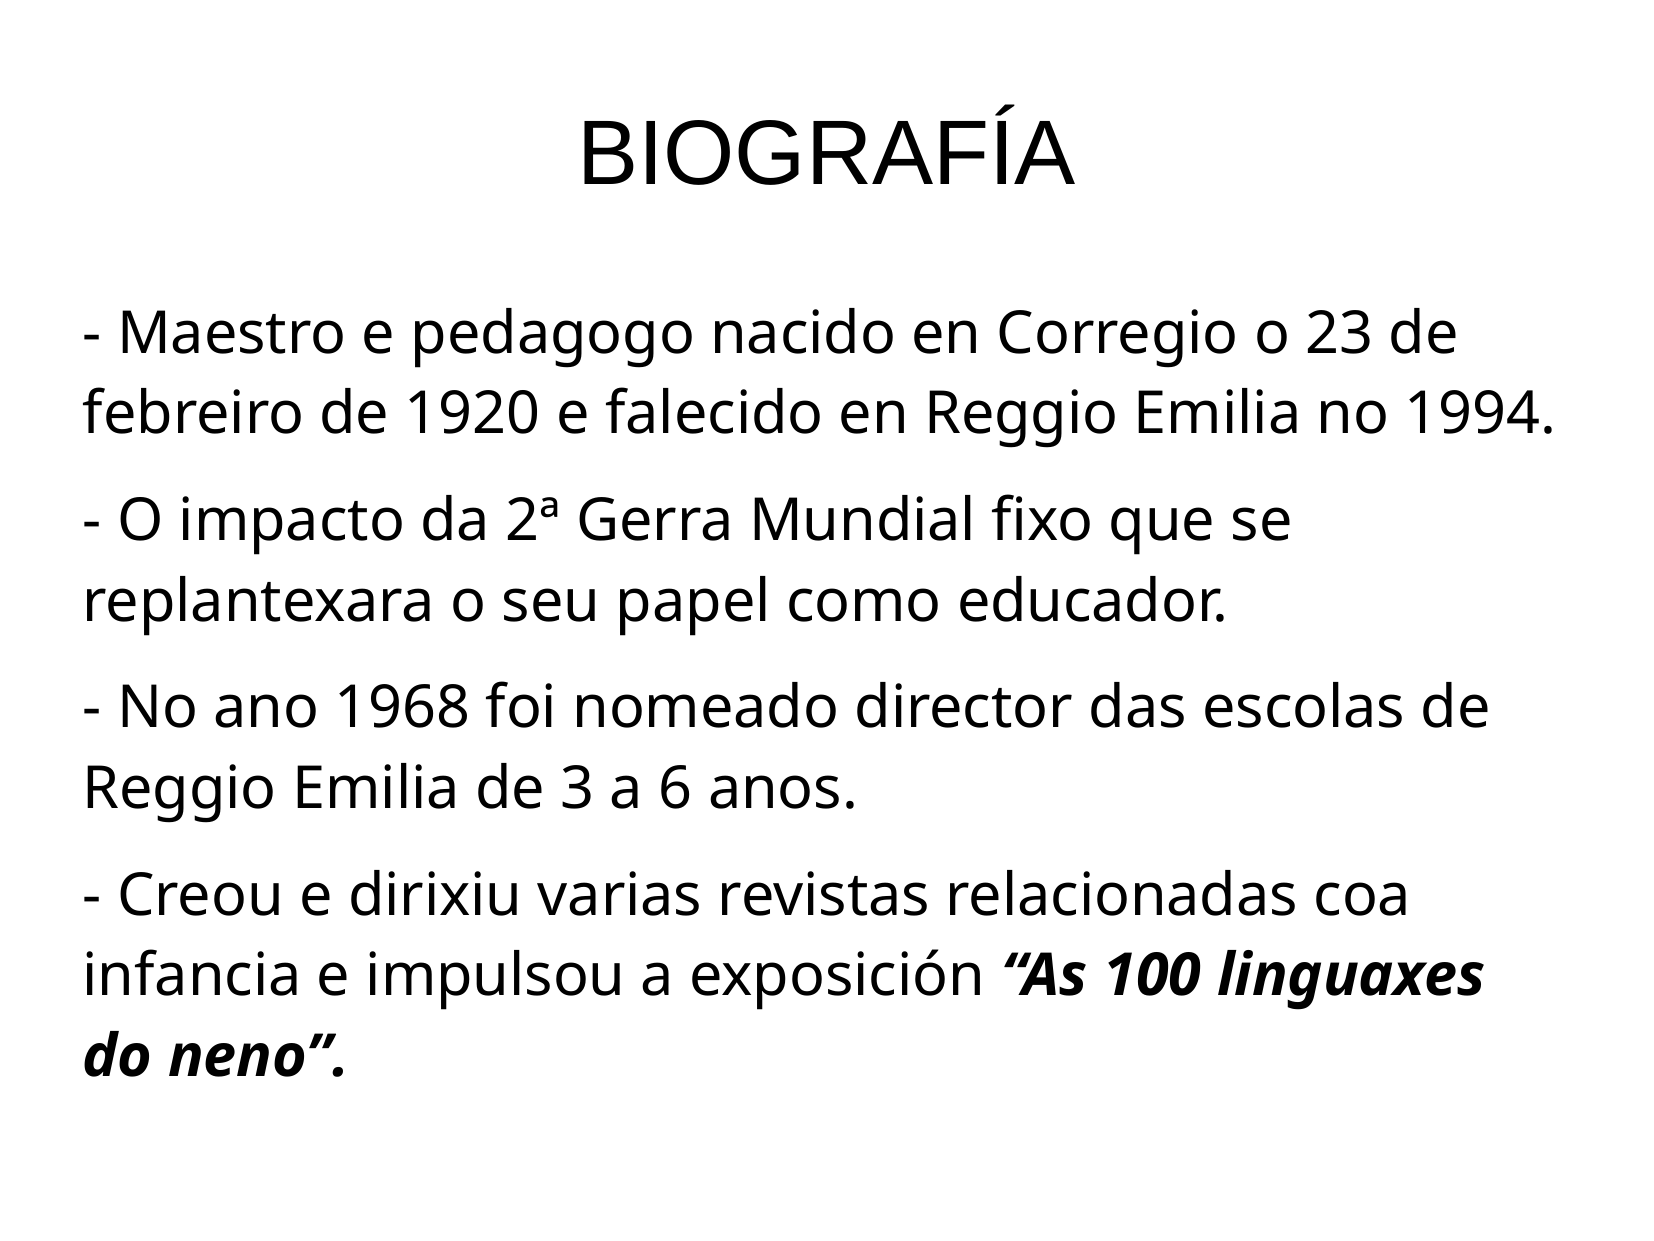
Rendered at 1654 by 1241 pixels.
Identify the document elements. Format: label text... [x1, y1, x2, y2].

title BIOGRAFÍA [82, 49, 1571, 257]
list - Maestro e pedagogo nacido en Corregio o 23 de febreiro de 1920 e falecido en Reggio Emilia no 1994. - O impacto da 2ª Gerra Mundial fixo que se replantexara o seu papel como educador. - No ano 1968 foi nomeado director das escolas de Reggio Emilia de 3 a 6 anos. - Creou e dirixiu varias revistas relacionadas coa infancia e impulsou a exposición “As 100 linguaxes do neno”. [82, 290, 1571, 1152]
